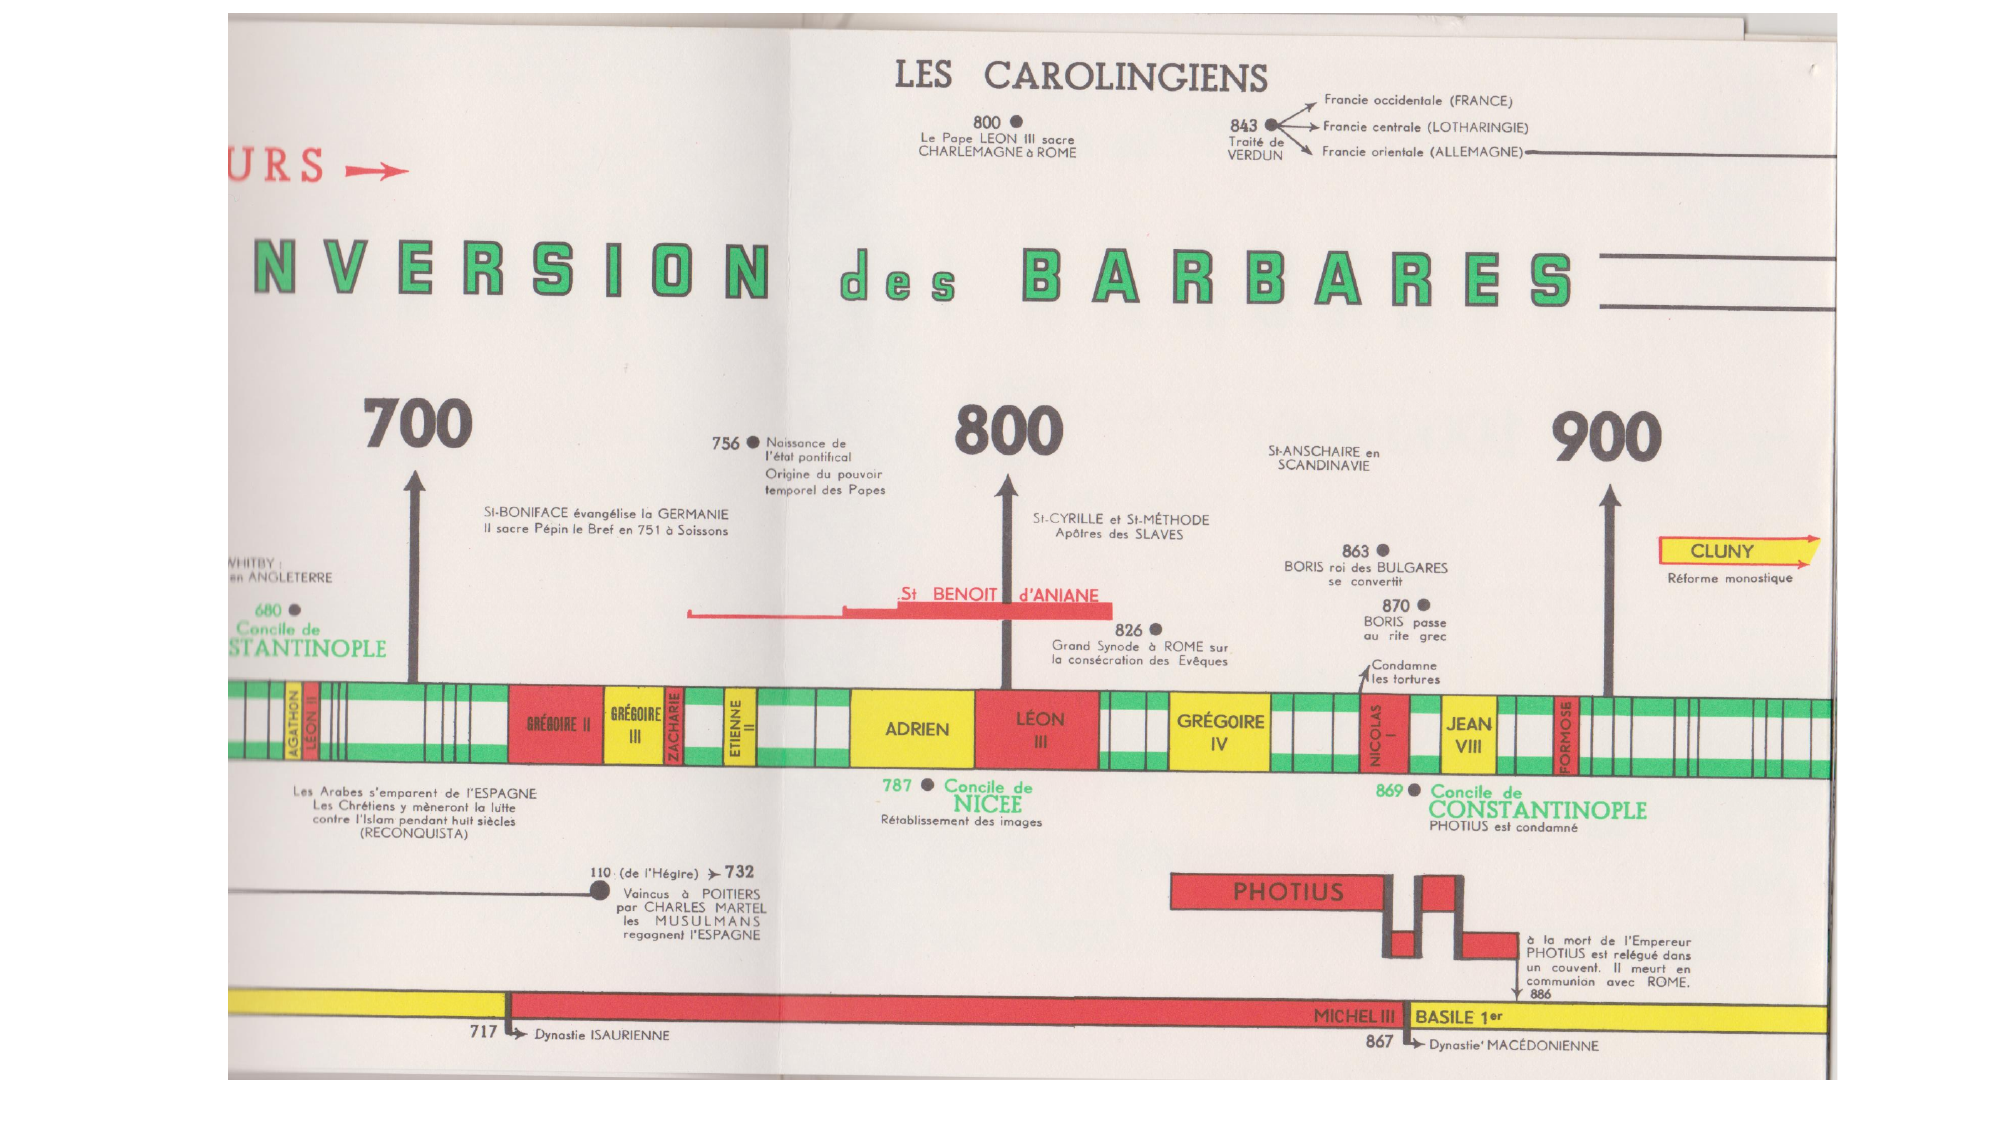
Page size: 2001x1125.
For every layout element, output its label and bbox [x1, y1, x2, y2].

picture [227, 13, 1838, 1081]
